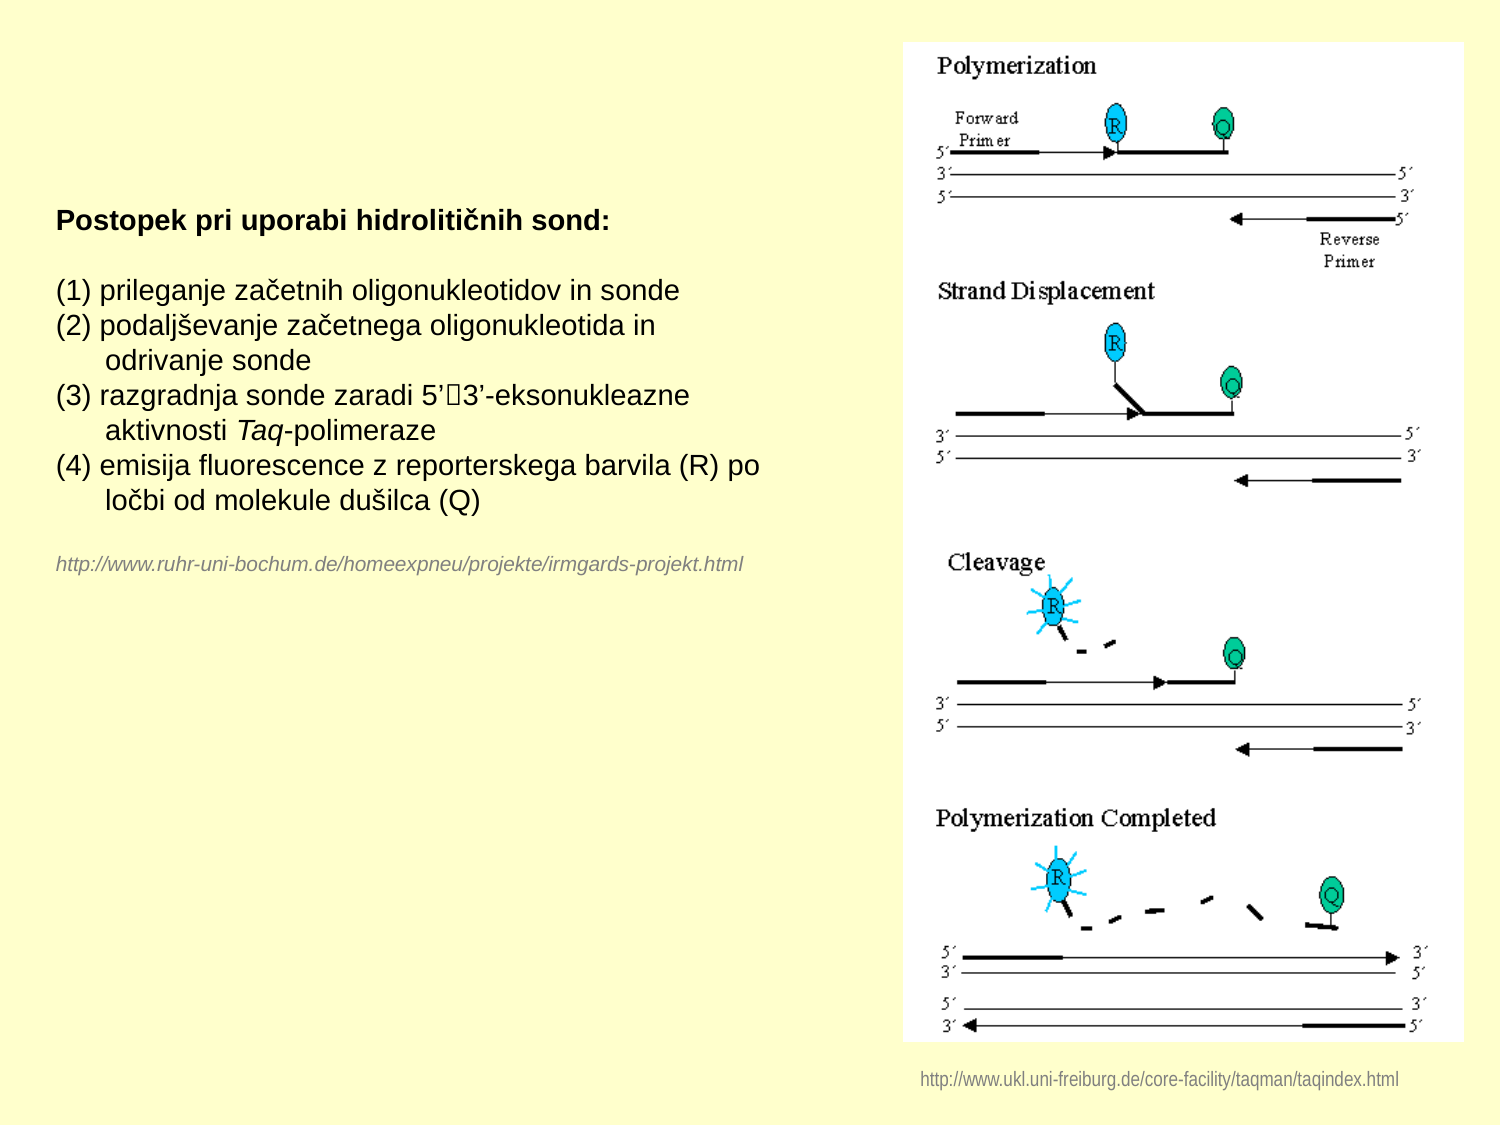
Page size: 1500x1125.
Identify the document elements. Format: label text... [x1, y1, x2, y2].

picture [903, 42, 1464, 1042]
text_box Postopek pri uporabi hidrolitičnih sond: (1) prileganje začetnih oligonukleotidov in sonde (2) podaljševanje začetnega oligonukleotida in odrivanje sonde (3) razgradnja sonde zaradi 5’3’-eksonukleazne aktivnosti Taq-polimeraze (4) emisija fluorescence z reporterskega barvila (R) po ločbi od molekule dušilca (Q) http://www.ruhr-uni-bochum.de/homeexpneu/projekte/irmgards-projekt.html [41, 193, 845, 614]
text_box http://www.ukl.uni-freiburg.de/core-facility/taqman/taqindex.html [905, 1058, 1415, 1099]
